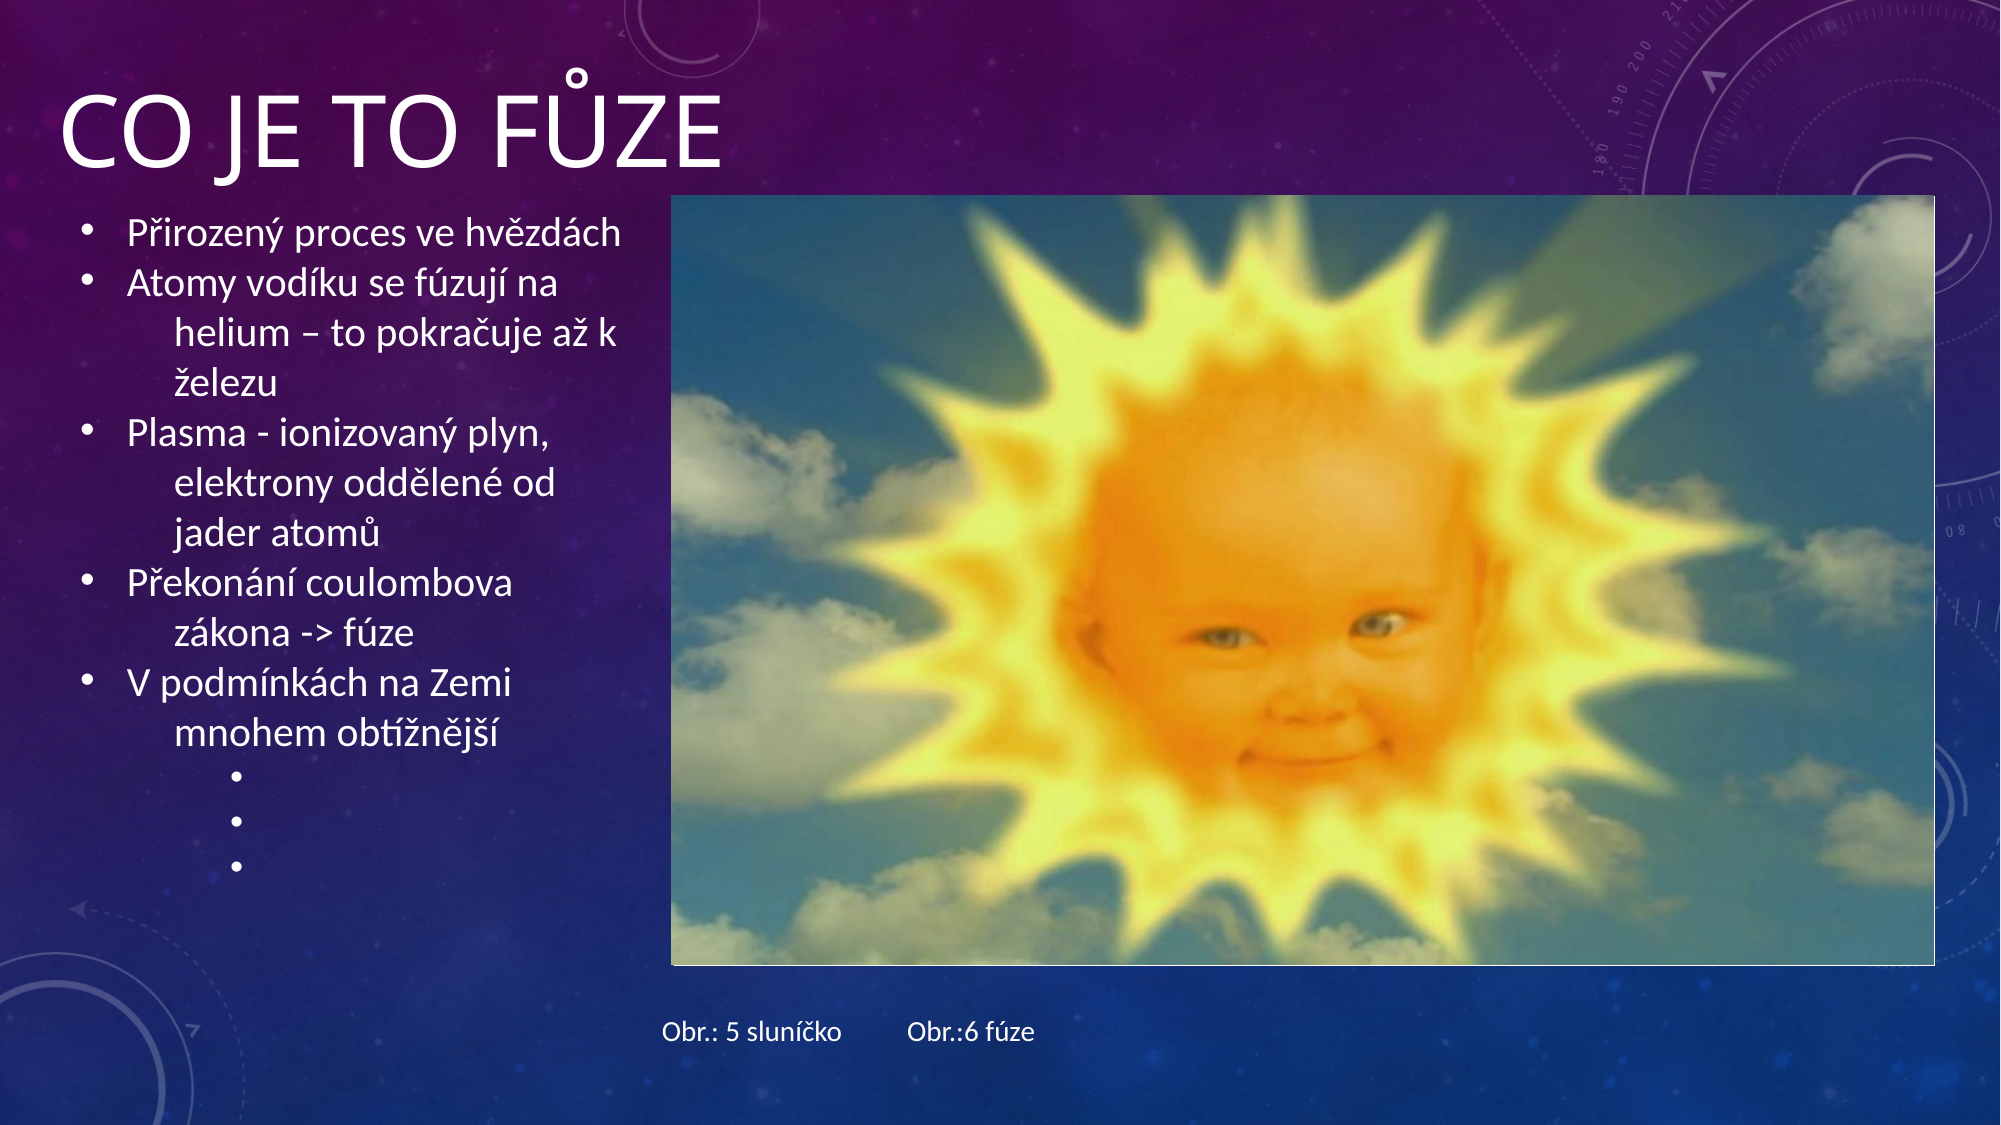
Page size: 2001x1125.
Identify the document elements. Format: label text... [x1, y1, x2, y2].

picture [671, 195, 1935, 966]
title Co je to fůze [42, 9, 1705, 249]
text_box Obr.: 5 sluníčko Obr.:6 fúze [646, 1004, 1097, 1125]
text_box Přirozený proces ve hvězdách Atomy vodíku se fúzují na helium – to pokračuje až k železu Plasma - ionizovaný plyn, elektrony oddělené od jader atomů Překonání coulombova zákona -> fúze V podmínkách na Zemi mnohem obtížnější [65, 196, 649, 904]
